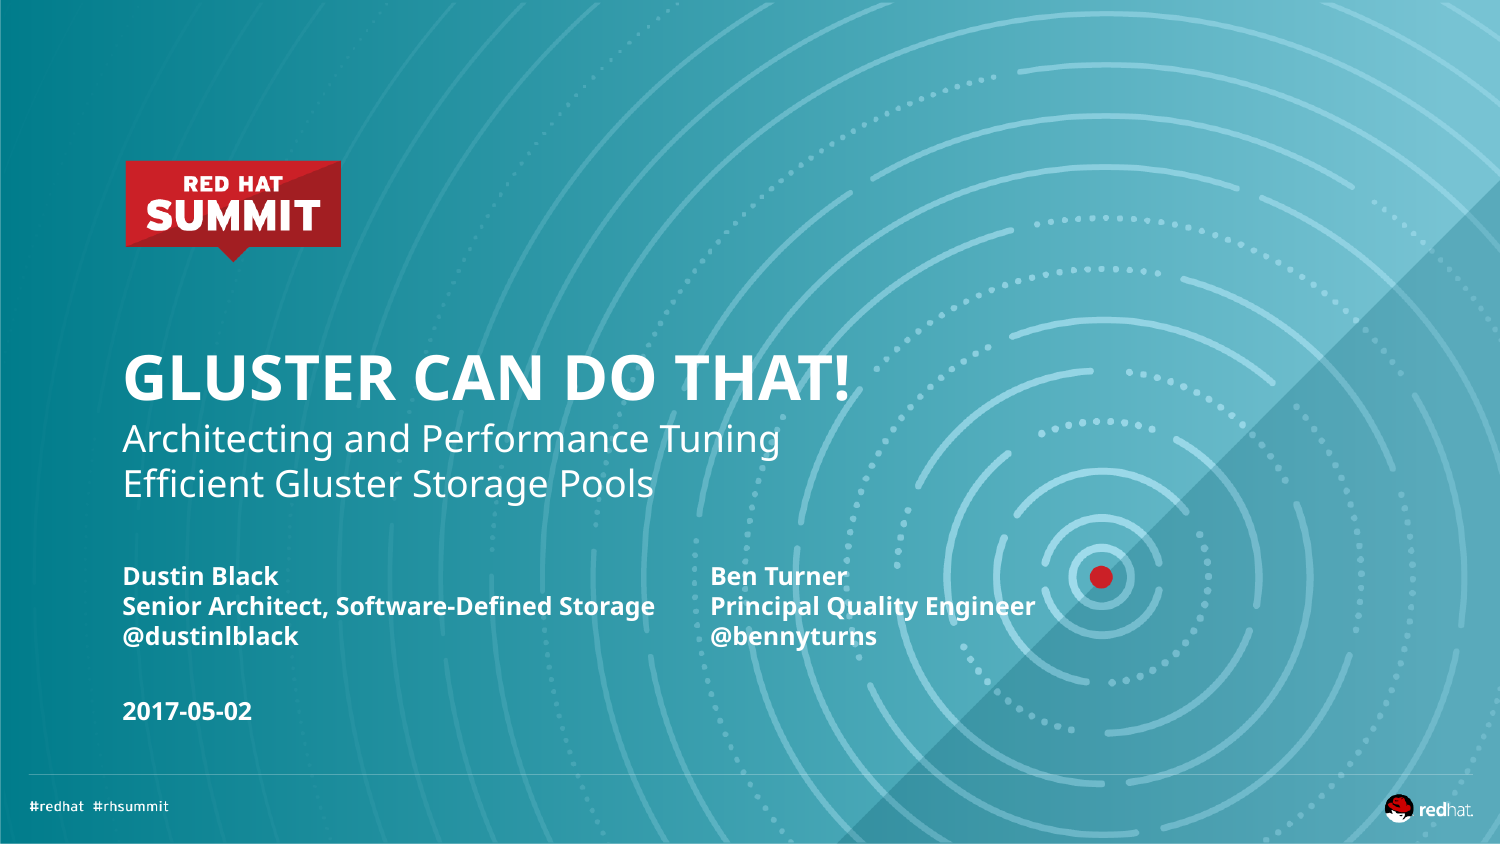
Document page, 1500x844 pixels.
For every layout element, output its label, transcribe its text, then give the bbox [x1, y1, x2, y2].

text_box Dustin Black Senior Architect, Software-Defined Storage @dustinlblack 2017-05-02 [107, 545, 695, 743]
text_box Ben Turner Principal Quality Engineer @bennyturns [695, 545, 1445, 743]
text_box Architecting and Performance Tuning Efficient Gluster Storage Pools [107, 411, 933, 510]
picture [0, 0, 1500, 844]
text_box GLUSTER CAN DO THAT! [107, 315, 1083, 428]
